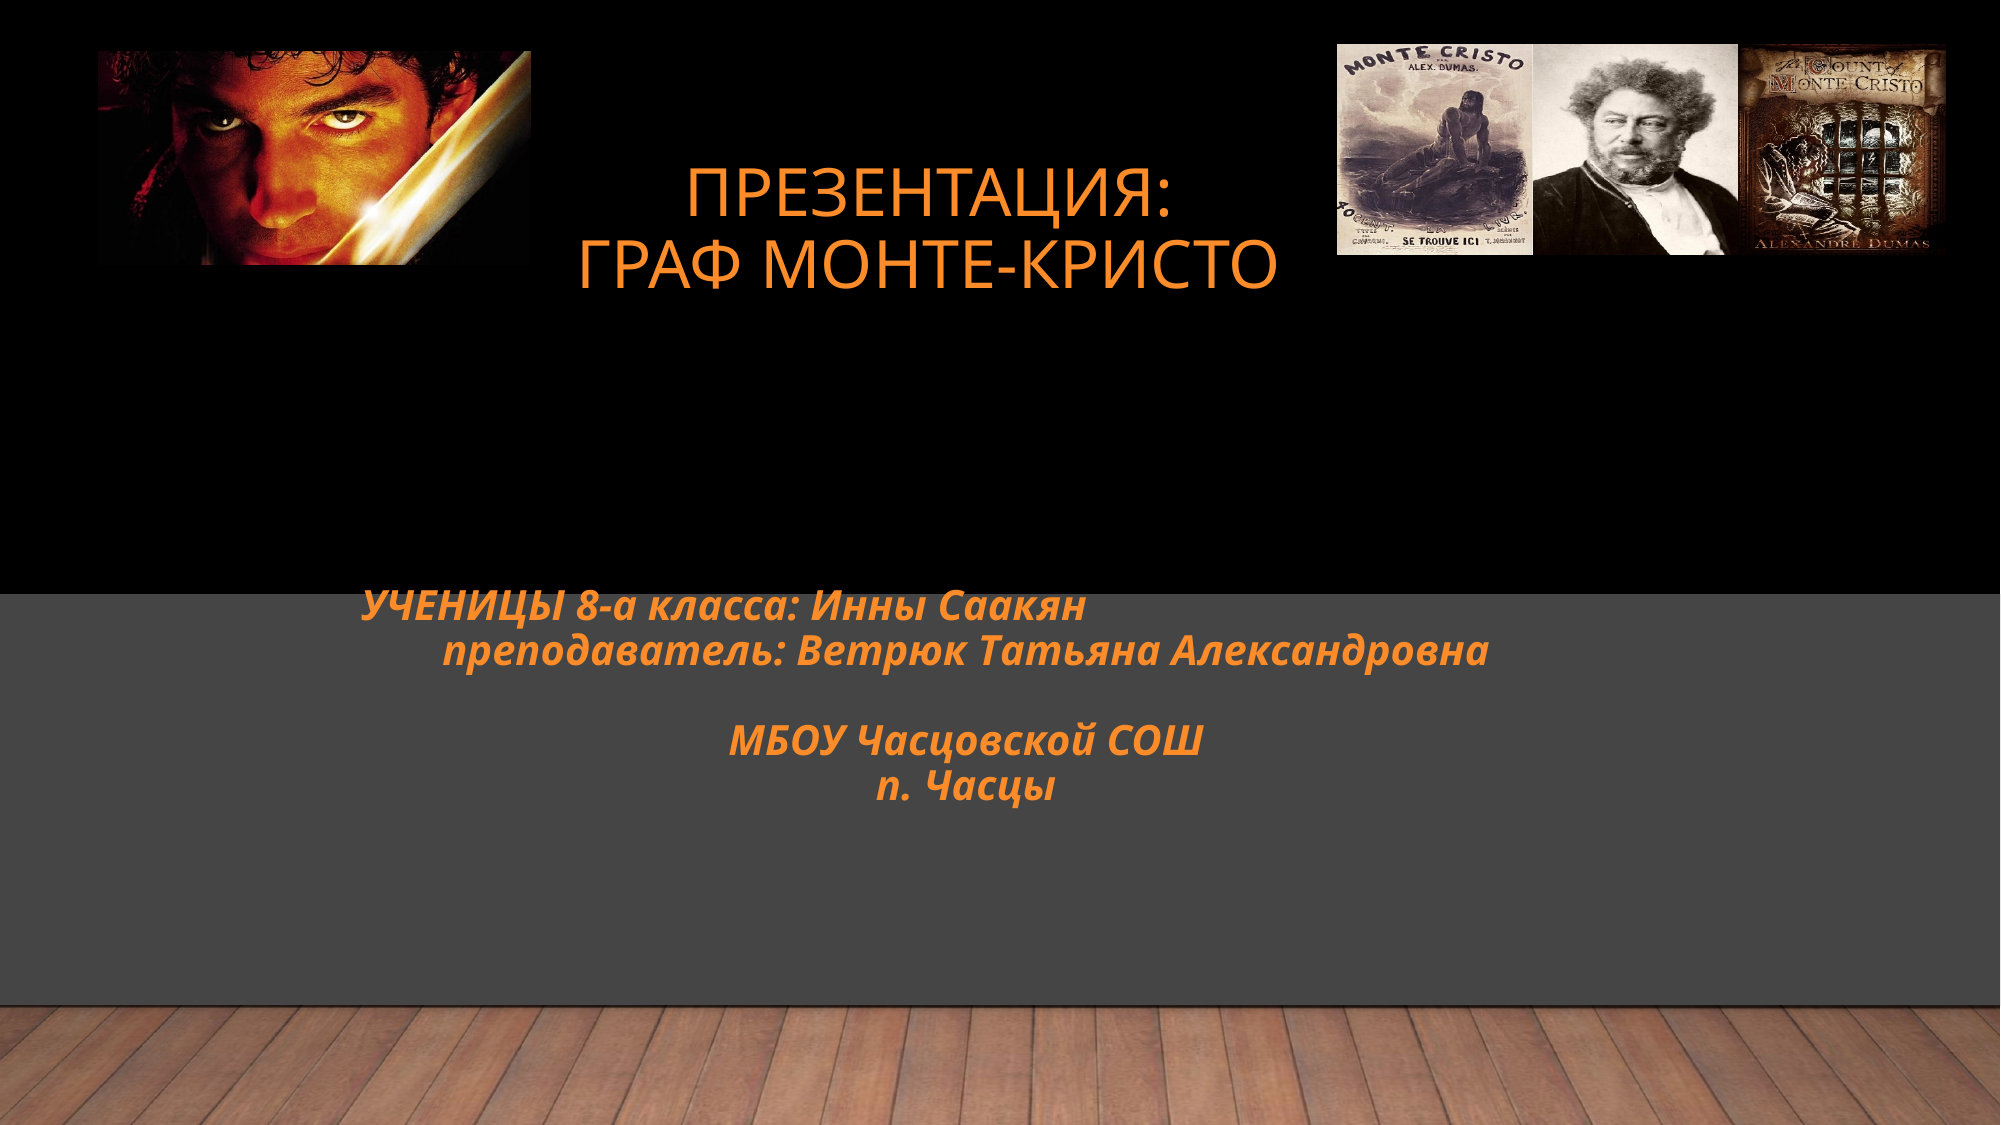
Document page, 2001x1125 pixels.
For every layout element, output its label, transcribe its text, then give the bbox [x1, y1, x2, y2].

picture [98, 51, 531, 265]
picture [1337, 44, 1946, 255]
subtitle УЧЕНИЦЫ 8-а класса: Инны Саакян преподаватель: Ветрюк Татьяна Александровна МБОУ Часцовской СОШ п. Часцы [257, 577, 1675, 878]
title ПРЕЗЕНТАЦИЯ: ГРАФ МОНТЕ-КРИСТО [421, 151, 1438, 569]
